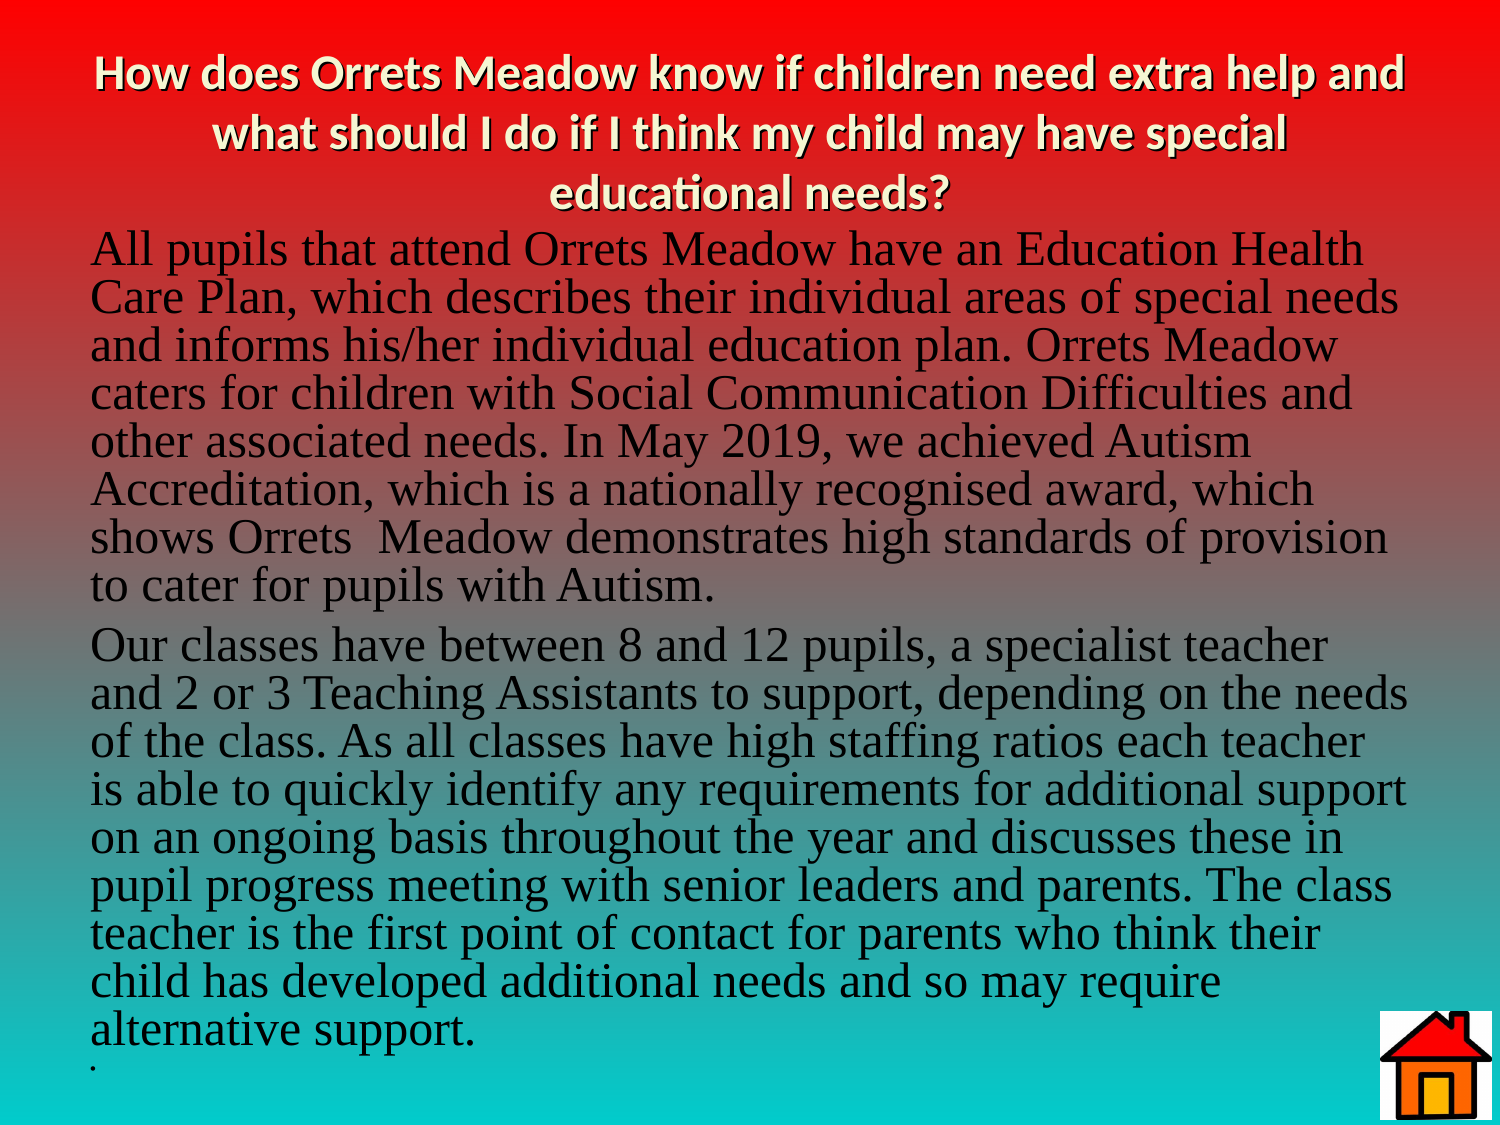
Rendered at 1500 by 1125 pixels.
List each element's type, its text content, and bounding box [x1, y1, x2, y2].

picture [1380, 1011, 1492, 1120]
text_box How does Orrets Meadow know if children need extra help and what should I do if I think my child may have special educational needs? [76, 31, 1424, 229]
list All pupils that attend Orrets Meadow have an Education Health Care Plan, which describes their individual areas of special needs and informs his/her individual education plan. Orrets Meadow caters for children with Social Communication Difficulties and other associated needs. In May 2019, we achieved Autism Accreditation, which is a nationally recognised award, which shows Orrets Meadow demonstrates high standards of provision to cater for pupils with Autism. Our classes have between 8 and 12 pupils, a specialist teacher and 2 or 3 Teaching Assistants to support, depending on the needs of the class. As all classes have high staffing ratios each teacher is able to quickly identify any requirements for additional support on an ongoing basis throughout the year and discusses these in pupil progress meeting with senior leaders and parents. The class teacher is the first point of contact for parents who think their child has developed additional needs and so may require alternative support. [75, 219, 1426, 1064]
